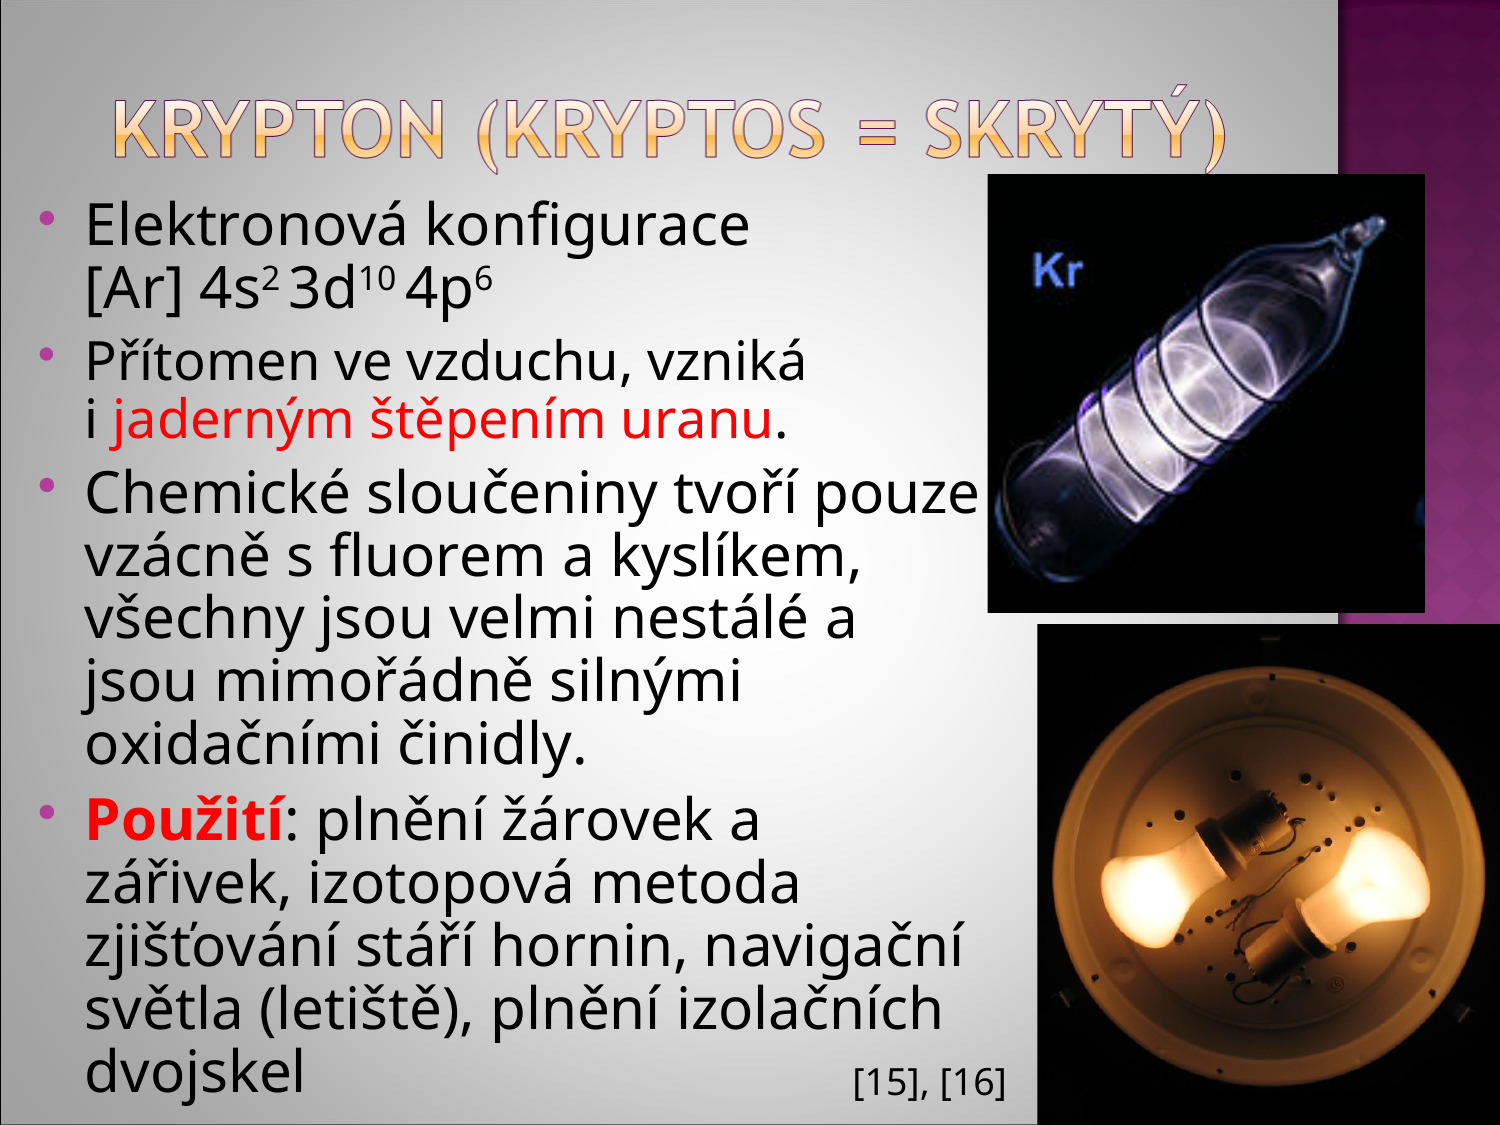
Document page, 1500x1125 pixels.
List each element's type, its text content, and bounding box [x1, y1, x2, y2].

text_box [15], [16] [837, 1049, 1076, 1111]
list Elektronová konfigurace [Ar] 4s2 3d10 4p6 Přítomen ve vzduchu, vzniká i jaderným štěpením uranu. Chemické sloučeniny tvoří pouze vzácně s fluorem a kyslíkem, všechny jsou velmi nestálé a jsou mimořádně silnými oxidačními činidly. Použití: plnění žárovek a zářivek, izotopová metoda zjišťování stáří hornin, navigační světla (letiště), plnění izolačních dvojskel [24, 187, 1000, 1101]
picture [0, 0, 1500, 1125]
text_box [62, 52, 1278, 177]
